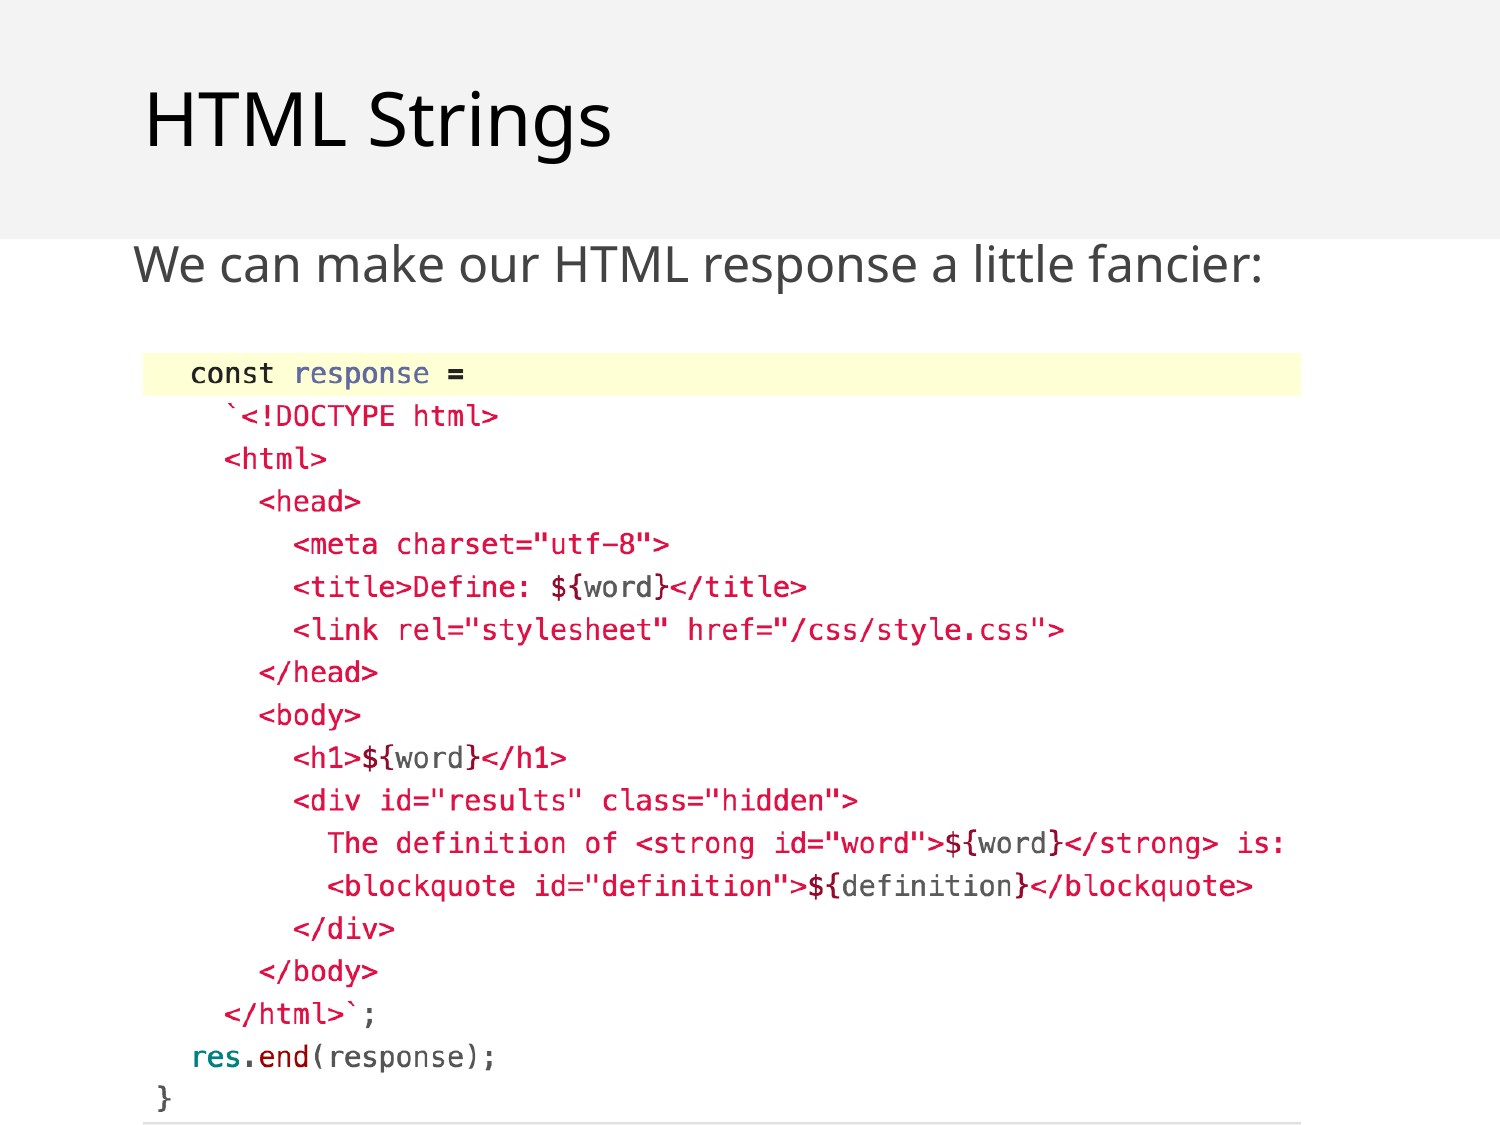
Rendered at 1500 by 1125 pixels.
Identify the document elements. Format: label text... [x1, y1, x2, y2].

title HTML Strings [128, 56, 1372, 183]
picture [142, 319, 1301, 1125]
list We can make our HTML response a little fancier: [118, 208, 1341, 319]
